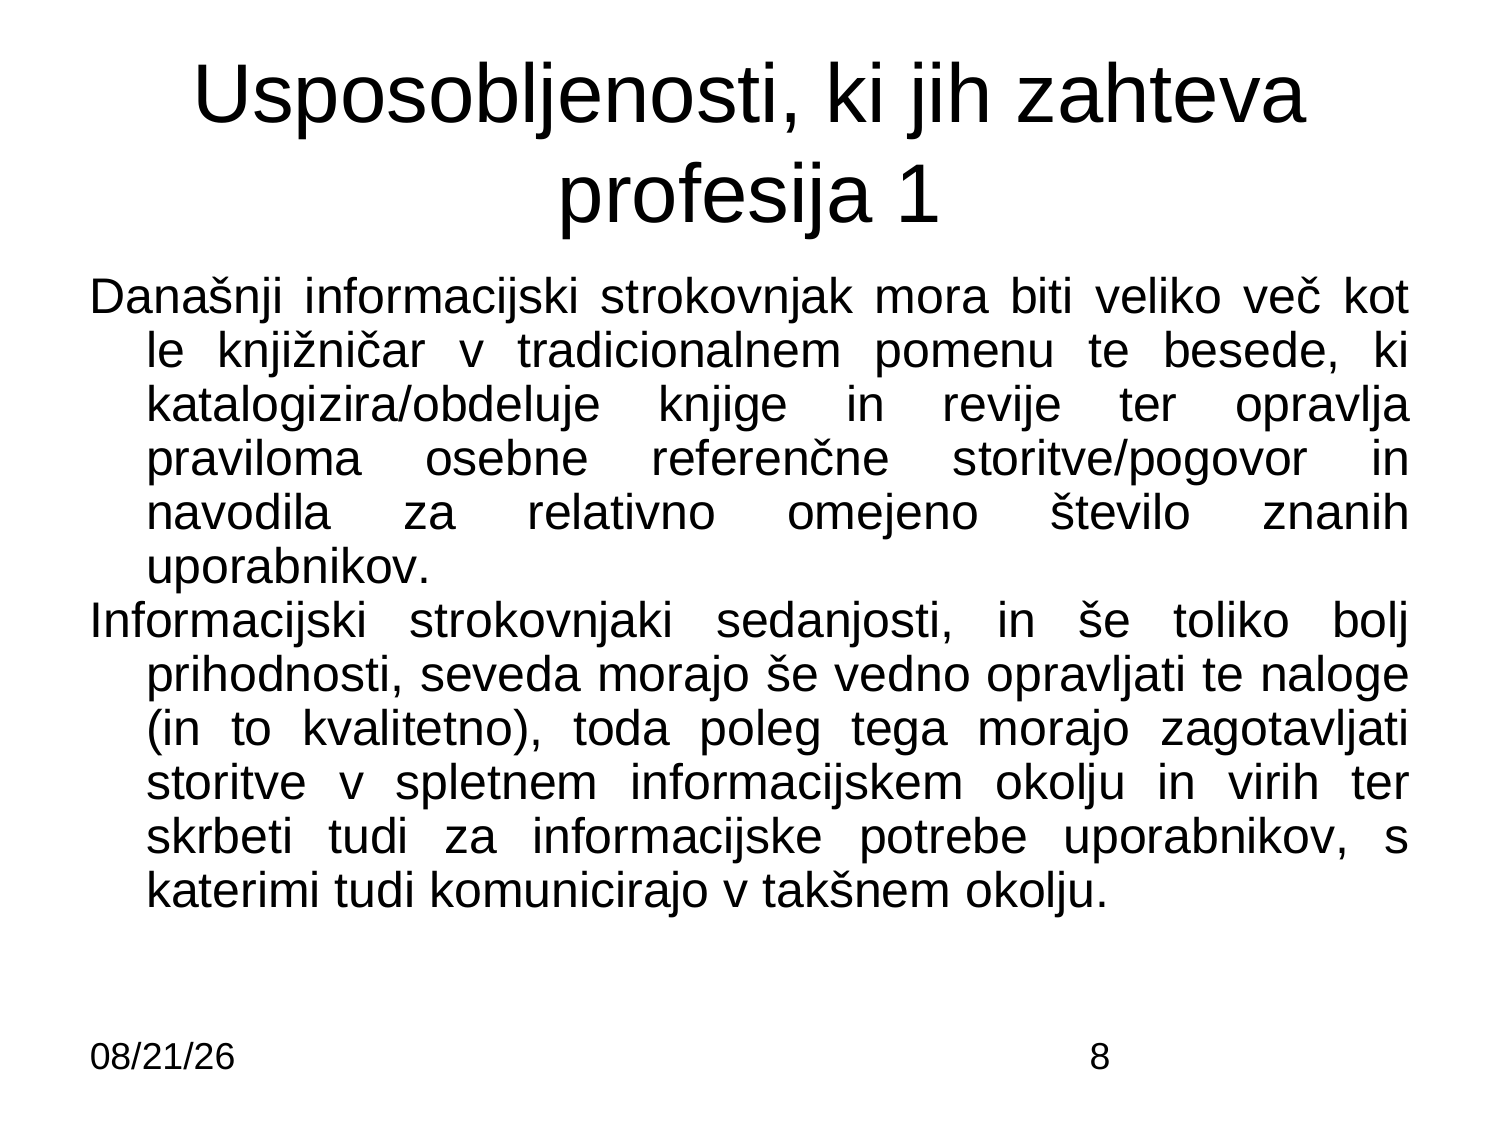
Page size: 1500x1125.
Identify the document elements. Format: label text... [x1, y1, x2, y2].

title Usposobljenosti, ki jih zahteva profesija 1 [75, 31, 1426, 247]
list Današnji informacijski strokovnjak mora biti veliko več kot le knjižničar v tradicionalnem pomenu te besede, ki katalogizira/obdeluje knjige in revije ter opravlja praviloma osebne referenčne storitve/pogovor in navodila za relativno omejeno število znanih uporabnikov. Informacijski strokovnjaki sedanjosti, in še toliko bolj prihodnosti, seveda morajo še vedno opravljati te naloge (in to kvalitetno), toda poleg tega morajo zagotavljati storitve v spletnem informacijskem okolju in virih ter skrbeti tudi za informacijske potrebe uporabnikov, s katerimi tudi komunicirajo v takšnem okolju. [75, 262, 1426, 1006]
